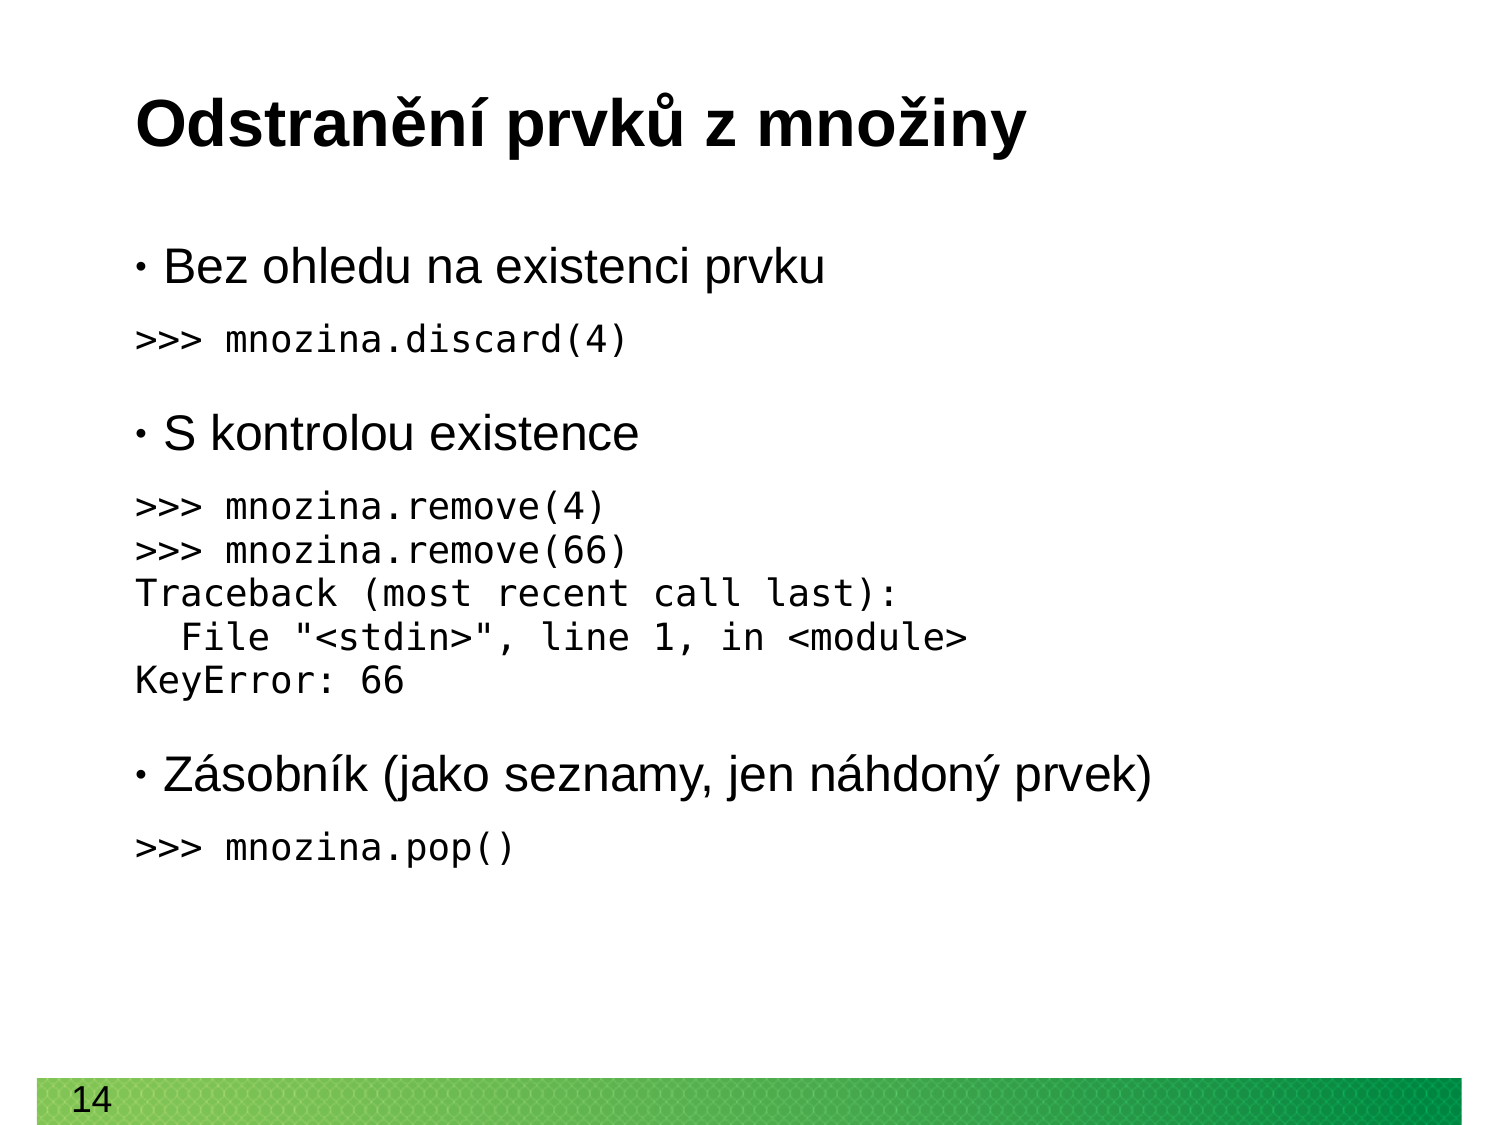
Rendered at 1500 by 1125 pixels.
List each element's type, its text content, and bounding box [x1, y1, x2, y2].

list Bez ohledu na existenci prvku >>> mnozina.discard(4) S kontrolou existence >>> mnozina.remove(4) >>> mnozina.remove(66) Traceback (most recent call last): File "<stdin>", line 1, in <module> KeyError: 66 Zásobník (jako seznamy, jen náhdoný prvek) >>> mnozina.pop() [135, 238, 1372, 892]
title Odstranění prvků z množiny [135, 41, 1372, 204]
picture [36, 1078, 1462, 1125]
